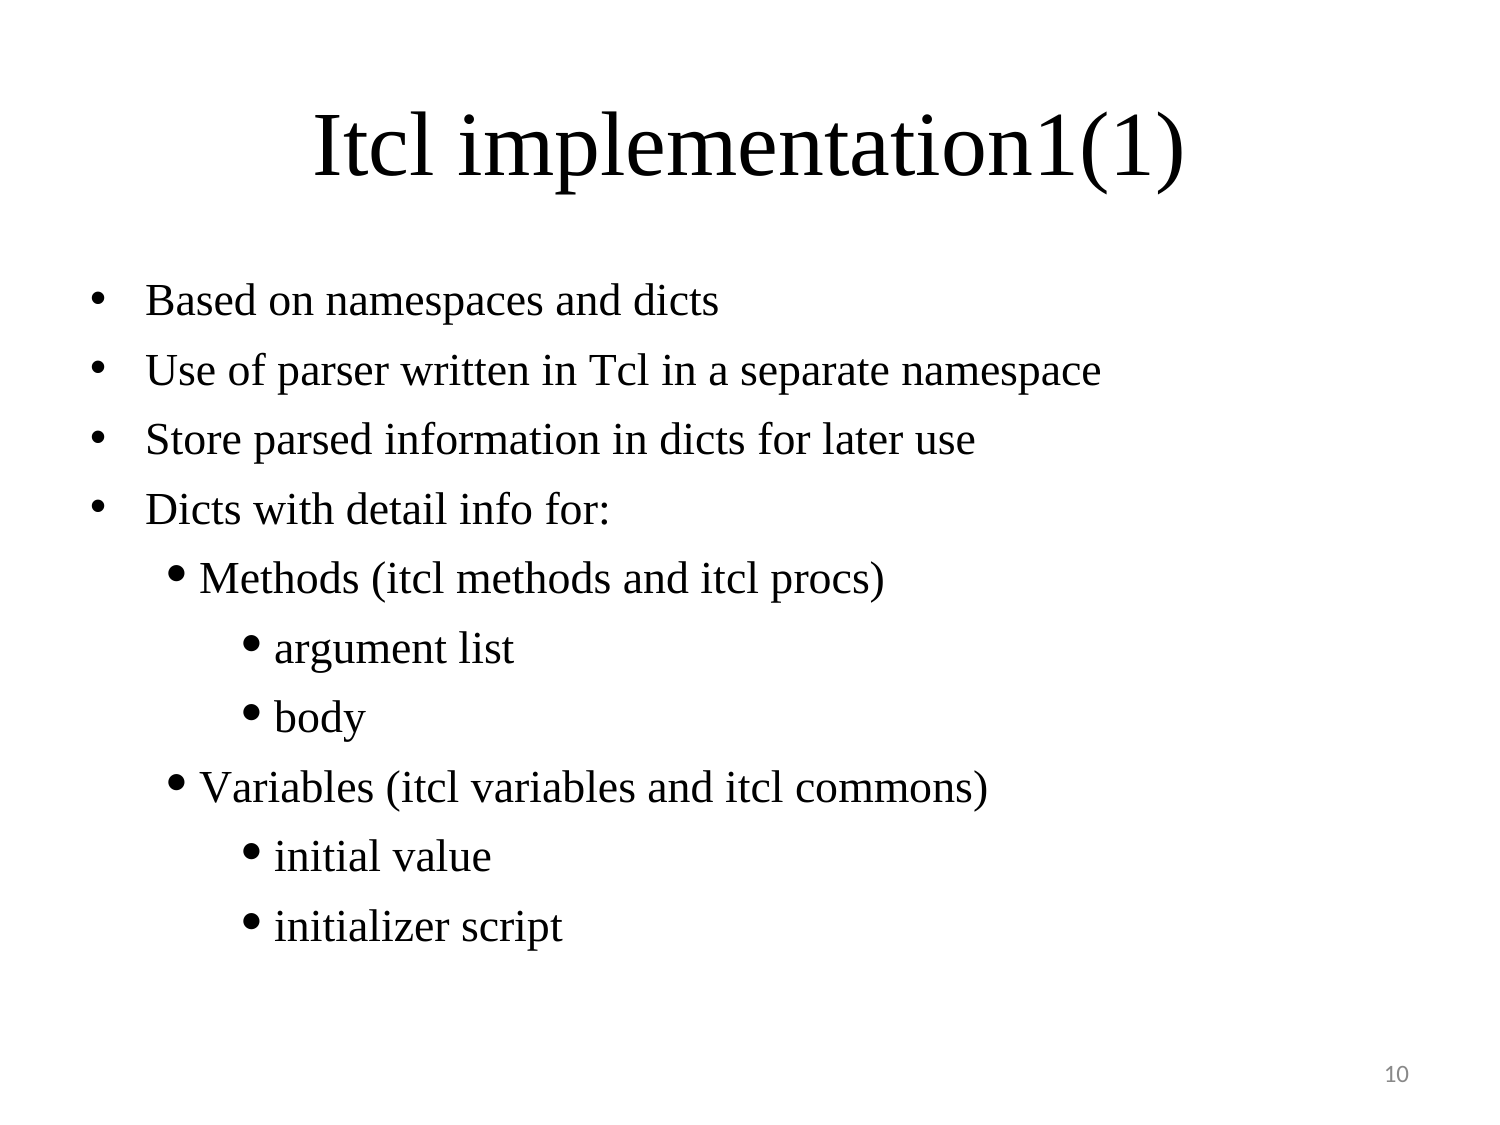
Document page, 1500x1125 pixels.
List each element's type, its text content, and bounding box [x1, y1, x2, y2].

text_box Based on namespaces and dicts Use of parser written in Tcl in a separate namespace Store parsed information in dicts for later use Dicts with detail info for: Methods (itcl methods and itcl procs) argument list body Variables (itcl variables and itcl commons) initial value initializer script [75, 262, 1426, 1005]
text_box Itcl implementation1(1) [75, 45, 1426, 233]
